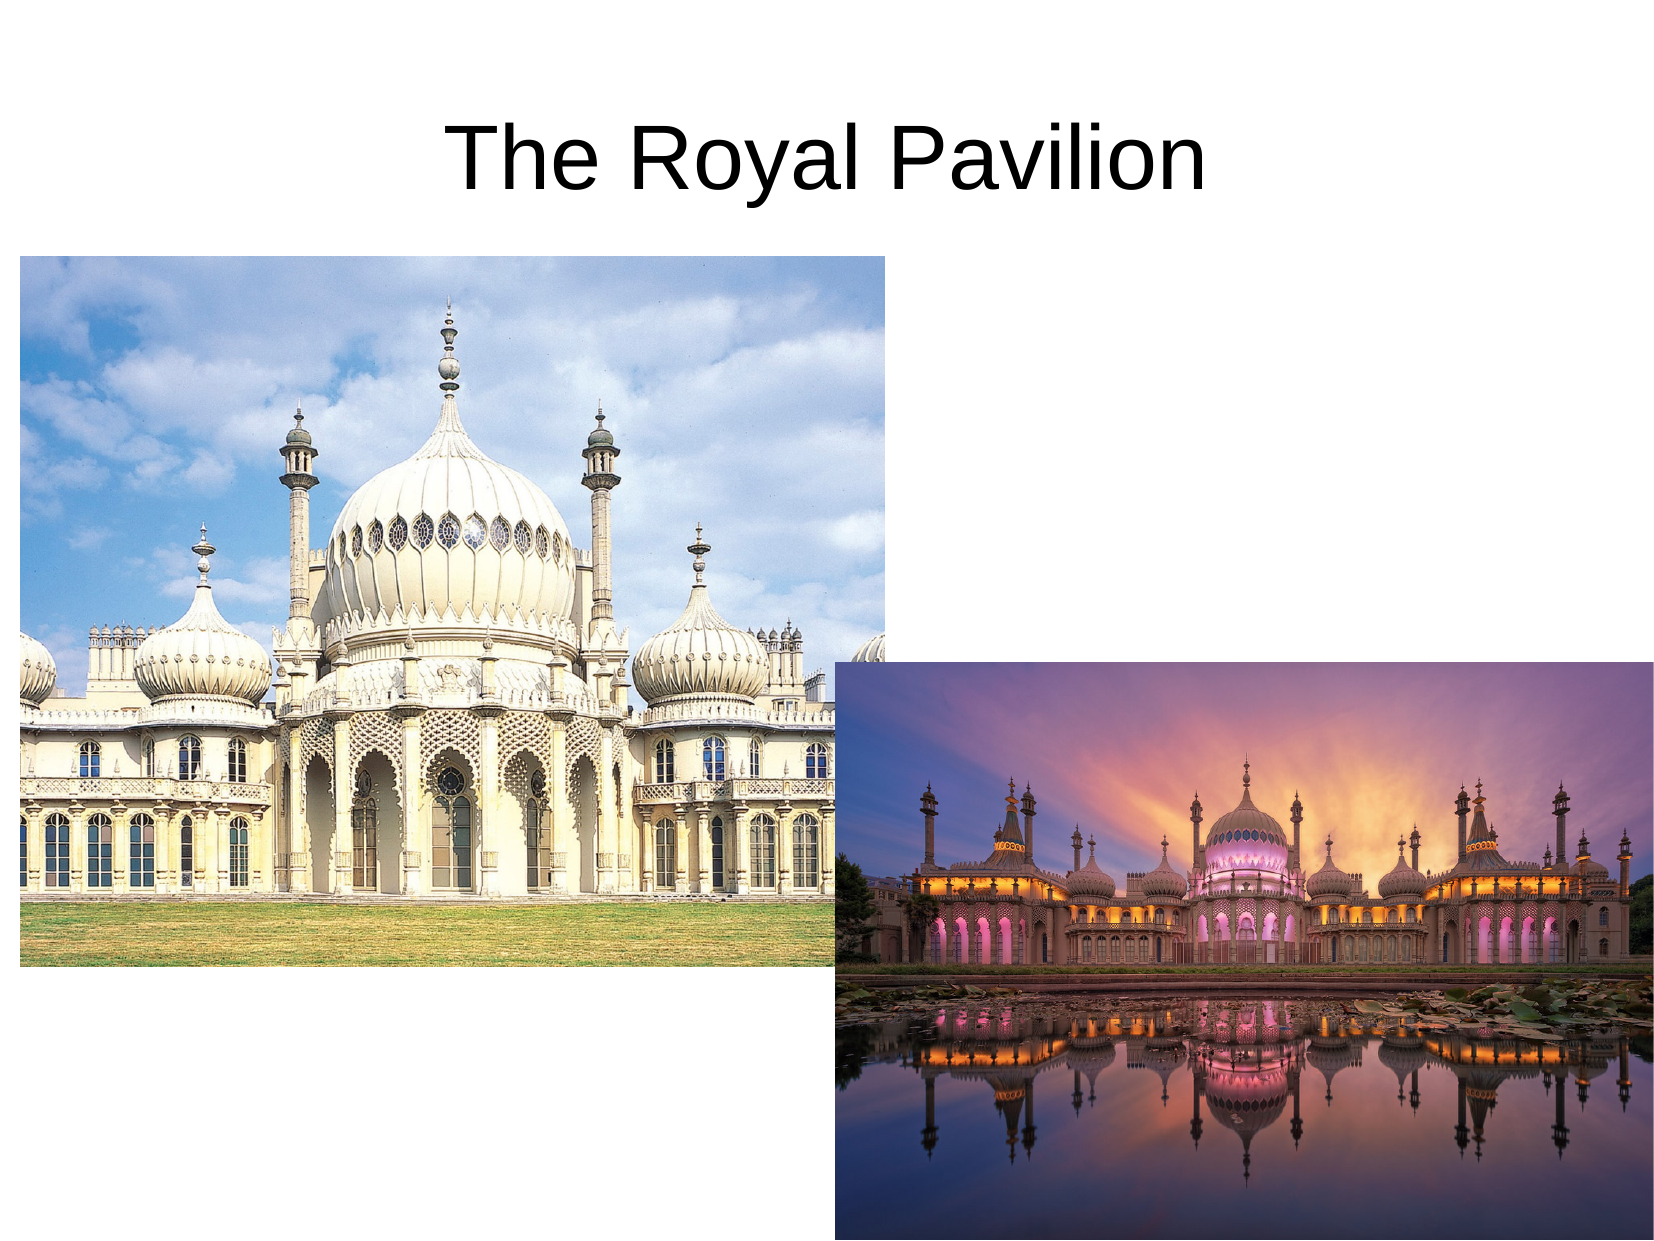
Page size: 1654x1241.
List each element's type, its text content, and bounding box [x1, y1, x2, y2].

text_box The Royal Pavilion [82, 49, 1571, 257]
picture [20, 256, 1654, 1241]
